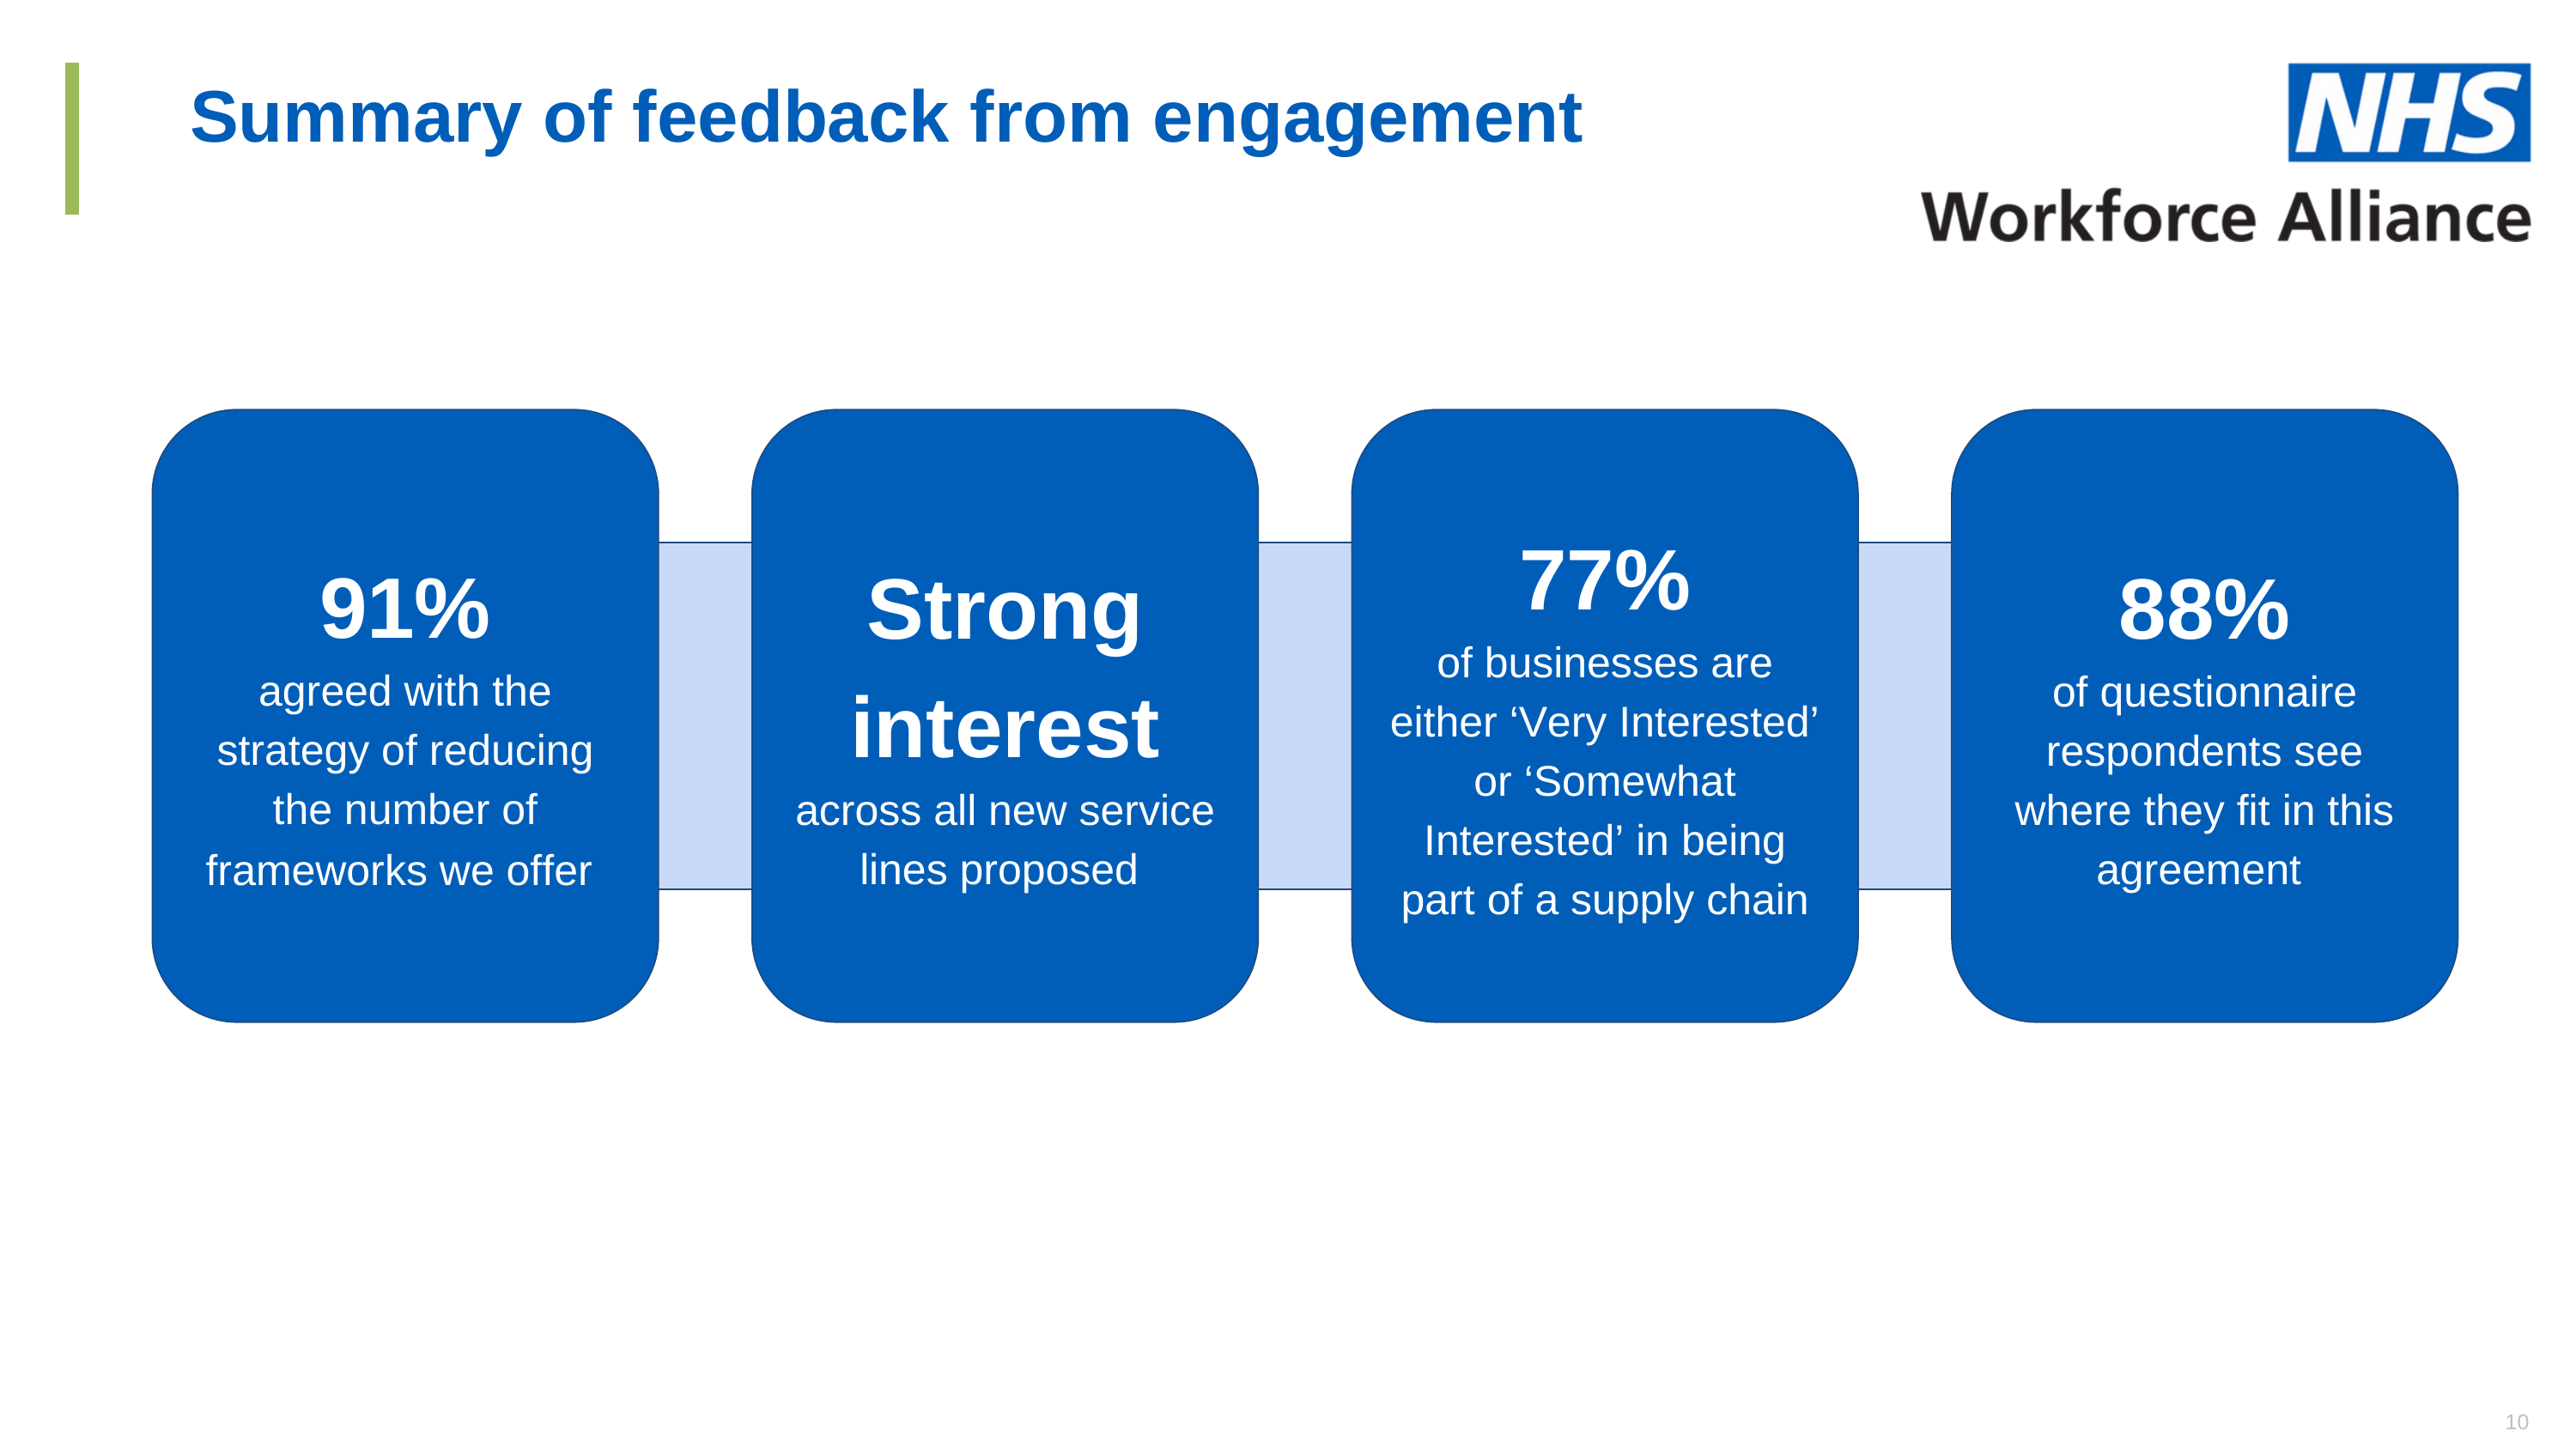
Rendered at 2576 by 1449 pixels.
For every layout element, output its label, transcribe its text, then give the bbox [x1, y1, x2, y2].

text_box [1259, 543, 1352, 889]
text_box 77% of businesses are either ‘Very Interested’ or ‘Somewhat Interested’ in being part of a supply chain [1352, 409, 1859, 1022]
text_box Strong interest across all new service lines proposed [751, 409, 1259, 1022]
text_box [1920, 62, 2533, 242]
text_box 88% of questionnaire respondents see where they fit in this agreement [1951, 409, 2458, 1022]
text_box [1859, 543, 1951, 889]
text_box 91% agreed with the strategy of reducing the number of frameworks we offer [152, 409, 659, 1022]
text_box [659, 543, 751, 889]
list Summary of feedback from engagement [100, 63, 1920, 164]
